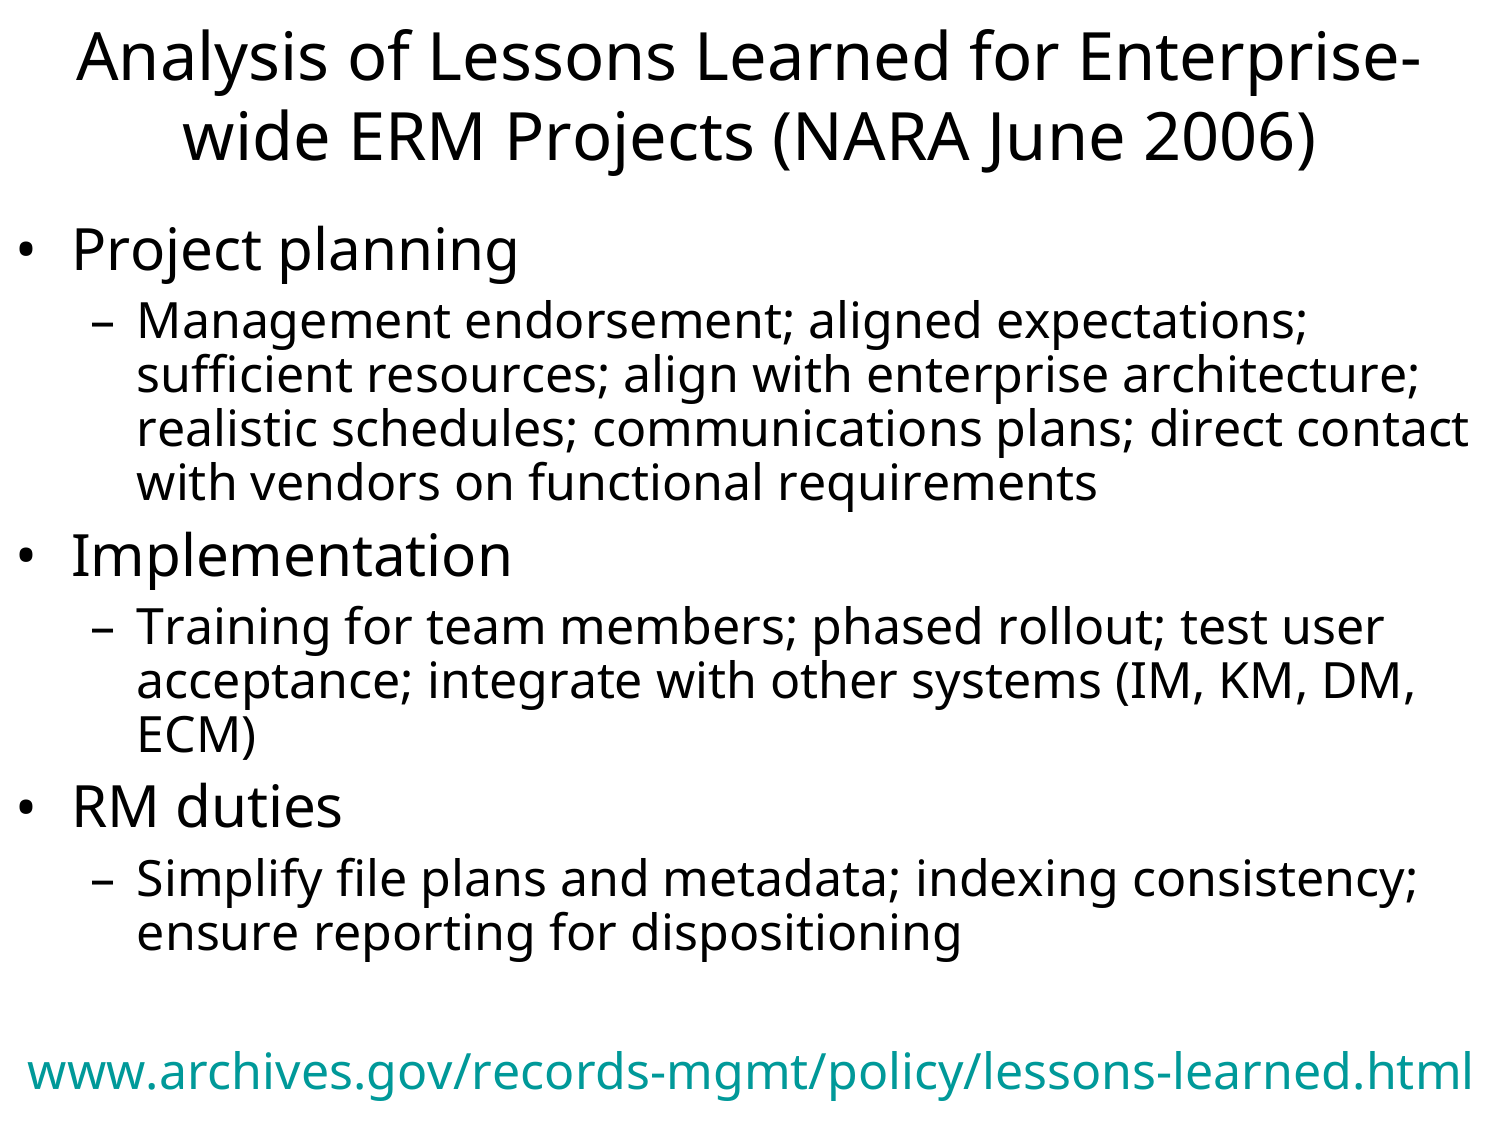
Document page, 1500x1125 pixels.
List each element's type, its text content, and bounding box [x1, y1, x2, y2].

title Analysis of Lessons Learned for Enterprise-wide ERM Projects (NARA June 2006) [0, 0, 1500, 188]
list Project planning Management endorsement; aligned expectations; sufficient resources; align with enterprise architecture; realistic schedules; communications plans; direct contact with vendors on functional requirements Implementation Training for team members; phased rollout; test user acceptance; integrate with other systems (IM, KM, DM, ECM) RM duties Simplify file plans and metadata; indexing consistency; ensure reporting for dispositioning www.archives.gov/records-mgmt/policy/lessons-learned.html [0, 212, 1500, 1125]
